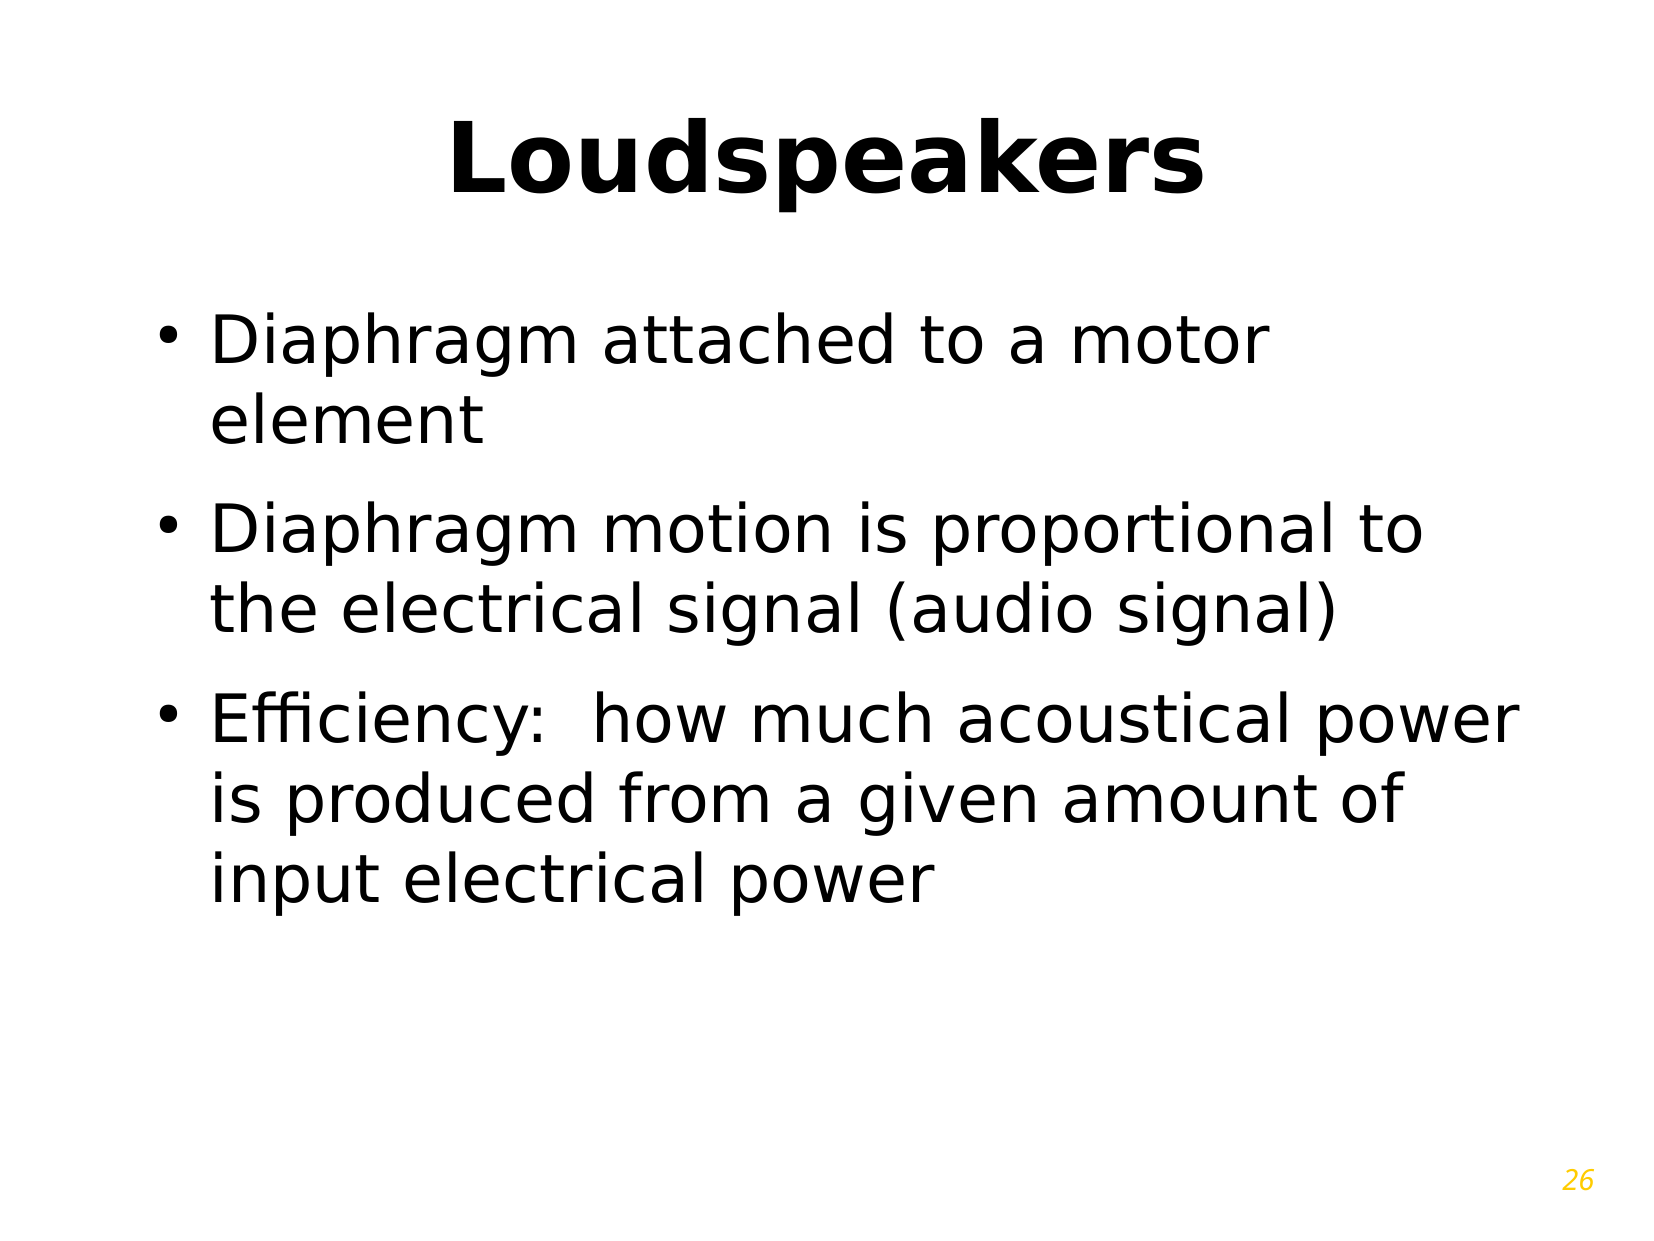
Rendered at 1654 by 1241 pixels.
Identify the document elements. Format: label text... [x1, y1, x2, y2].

list Diaphragm attached to a motor element Diaphragm motion is proportional to the electrical signal (audio signal) Efficiency: how much acoustical power is produced from a given amount of input electrical power [124, 289, 1571, 1108]
slide_number <skaitlis> [1339, 1153, 1610, 1241]
title Loudspeakers [82, 49, 1571, 257]
